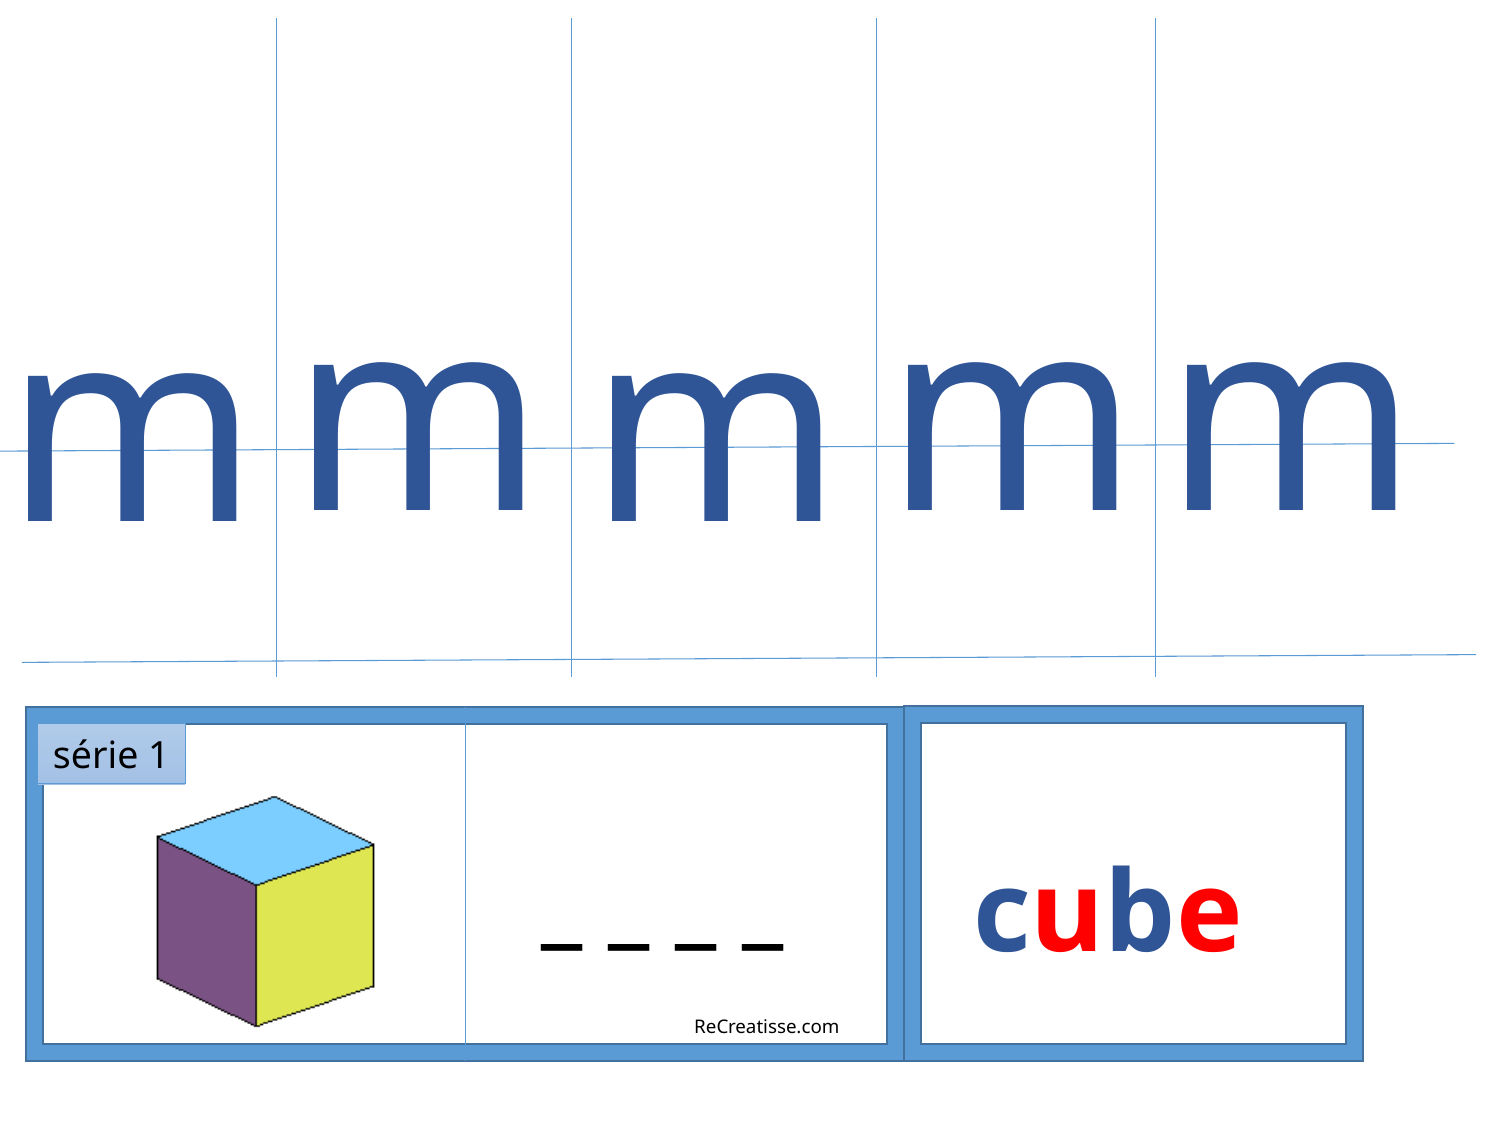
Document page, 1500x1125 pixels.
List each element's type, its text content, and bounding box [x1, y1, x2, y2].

text_box _ _ _ _ [527, 827, 825, 962]
text_box m [575, 243, 858, 583]
picture [121, 784, 420, 1035]
text_box ReCreatisse.com [679, 1007, 854, 1045]
text_box cube [958, 832, 1258, 982]
text_box m [1150, 233, 1433, 573]
text_box m [870, 233, 1150, 573]
text_box m [277, 233, 560, 573]
text_box [26, 706, 1364, 1062]
text_box m [0, 243, 274, 583]
text_box série 1 [38, 724, 185, 784]
